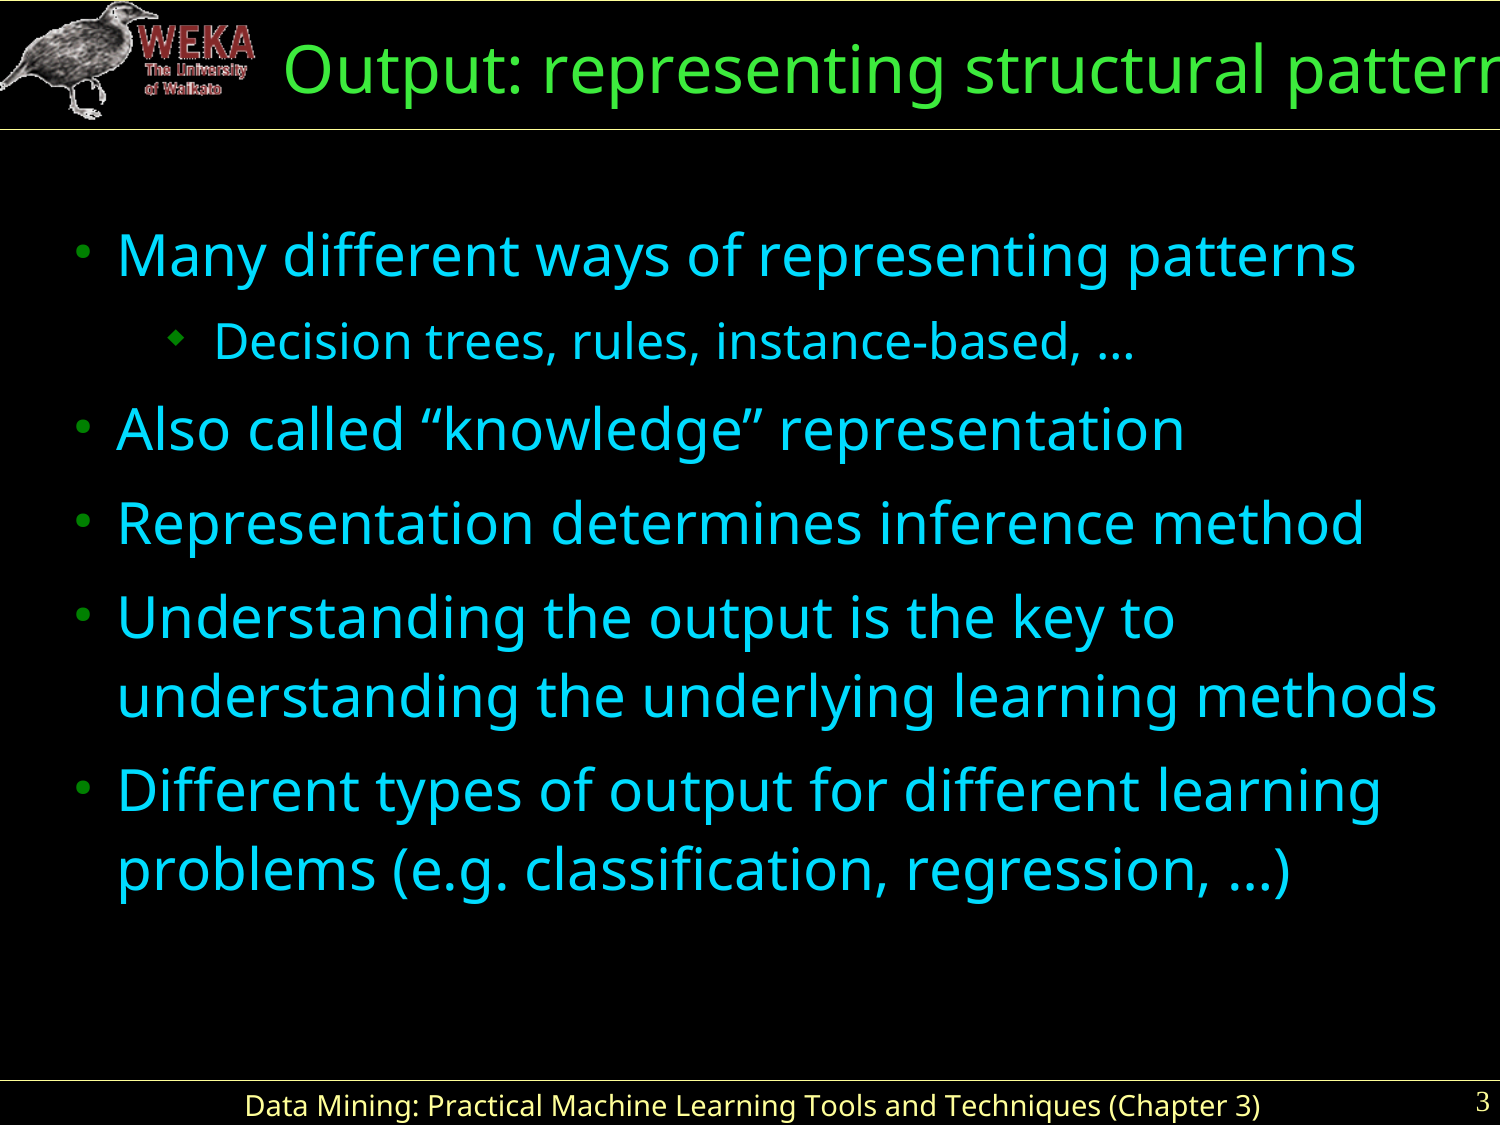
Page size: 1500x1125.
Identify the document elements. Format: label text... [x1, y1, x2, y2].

title Output: representing structural patterns [268, 0, 1500, 148]
text_box Many different ways of representing patterns Decision trees, rules, instance-based, … Also called “knowledge” representation Representation determines inference method Understanding the output is the key to understanding the underlying learning methods Different types of output for different learning problems (e.g. classification, regression, …) [59, 206, 1477, 882]
picture [0, 1, 266, 129]
